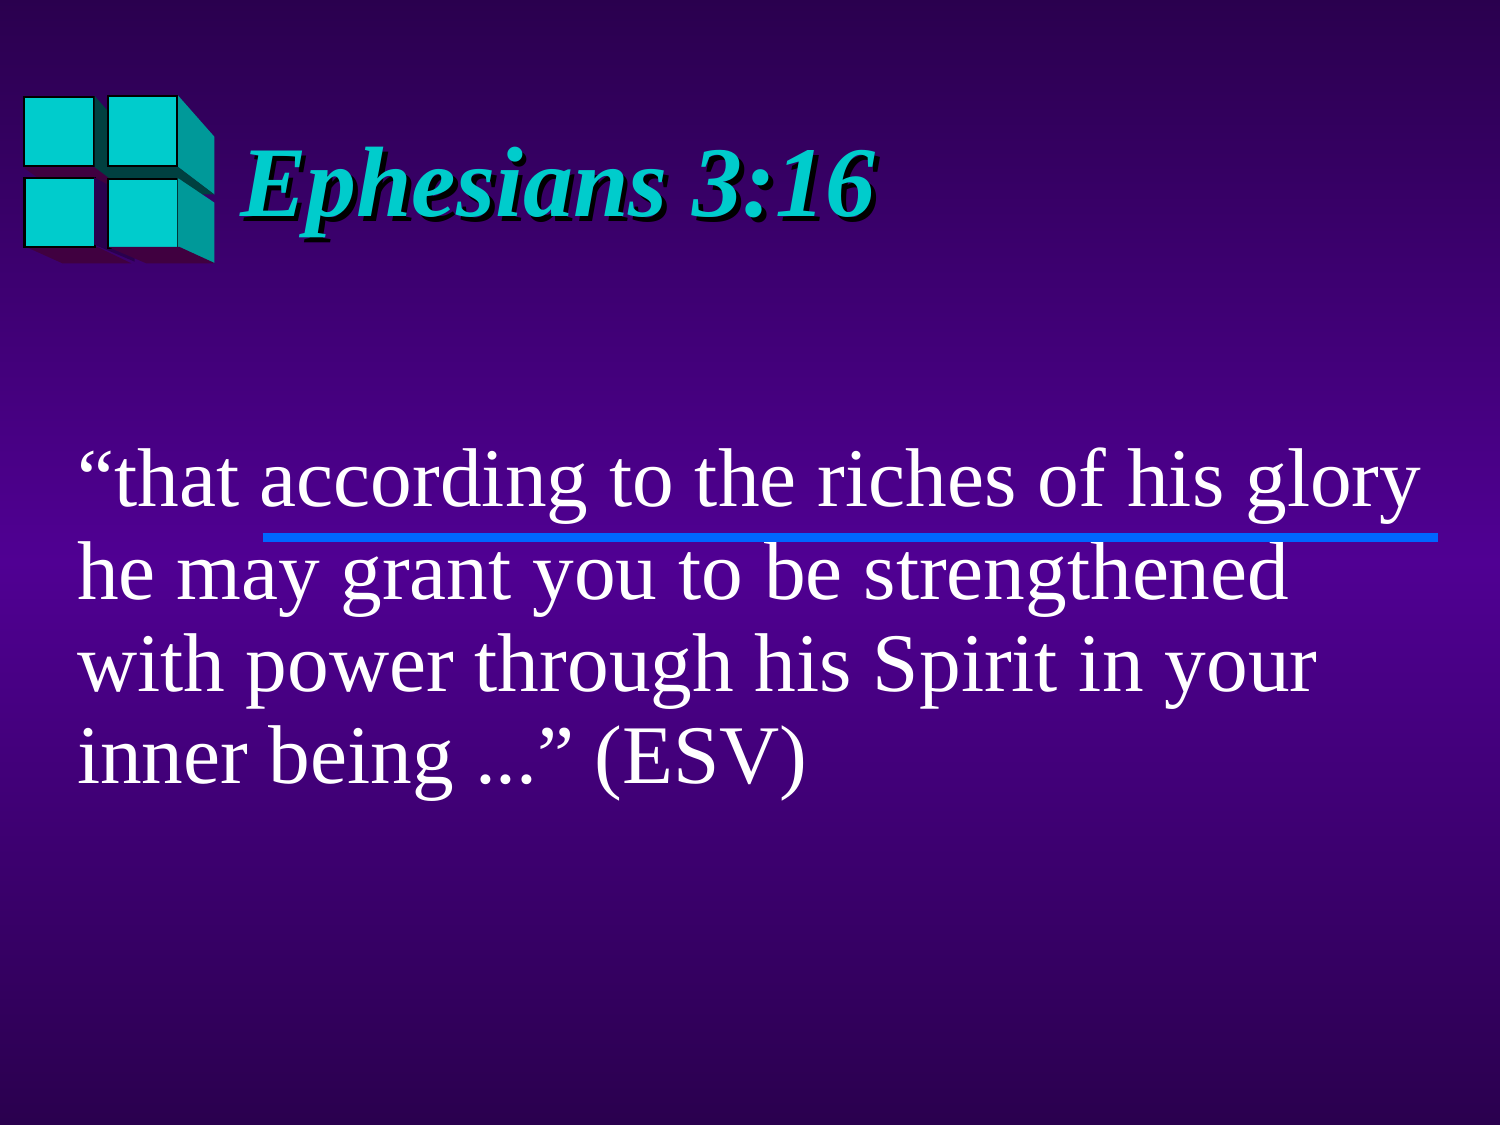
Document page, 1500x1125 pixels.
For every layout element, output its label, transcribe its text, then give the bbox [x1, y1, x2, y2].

text_box “that according to the riches of his glory he may grant you to be strengthened with power through his Spirit in your inner being ...” (ESV) [62, 424, 1450, 810]
title Ephesians 3:16 [224, 78, 1388, 288]
